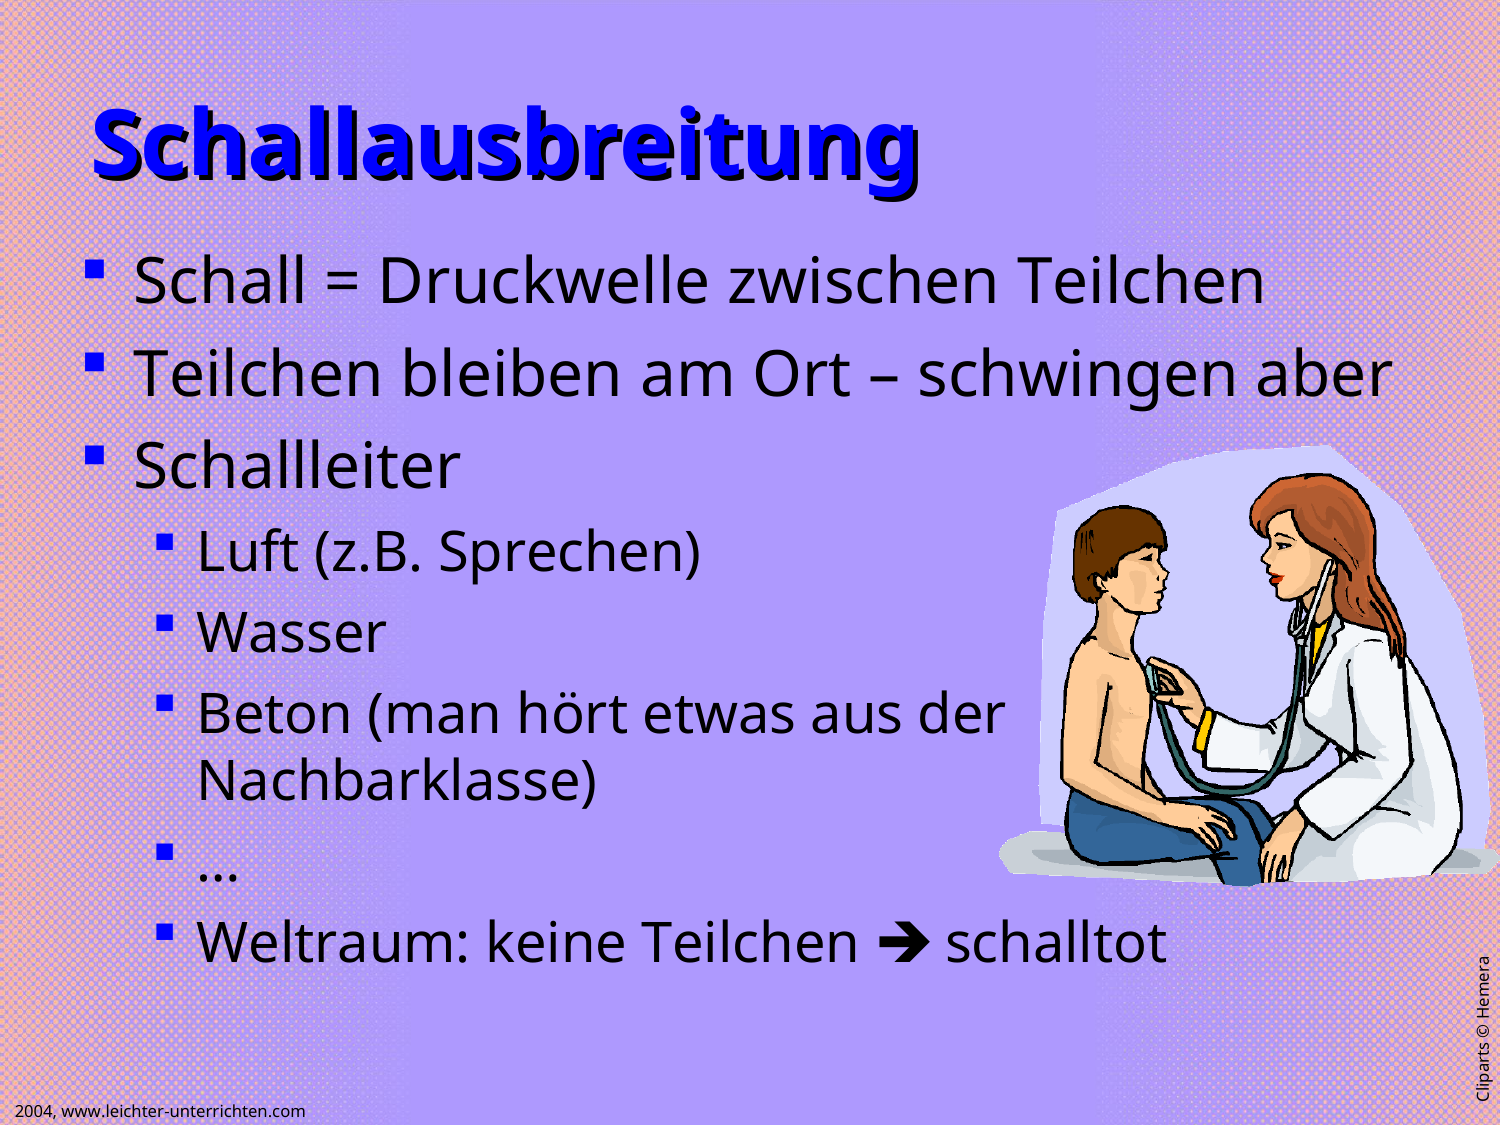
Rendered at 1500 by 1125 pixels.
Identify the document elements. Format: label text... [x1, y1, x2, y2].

title Schallausbreitung [75, 45, 1426, 233]
picture [0, 0, 1500, 1125]
text_box Cliparts © Hemera [1464, 941, 1500, 1117]
list Schall = Druckwelle zwischen Teilchen Teilchen bleiben am Ort – schwingen aber Schallleiter Luft (z.B. Sprechen) Wasser Beton (man hört etwas aus der Nachbarklasse) … Weltraum: keine Teilchen  schalltot [64, 231, 1415, 1059]
